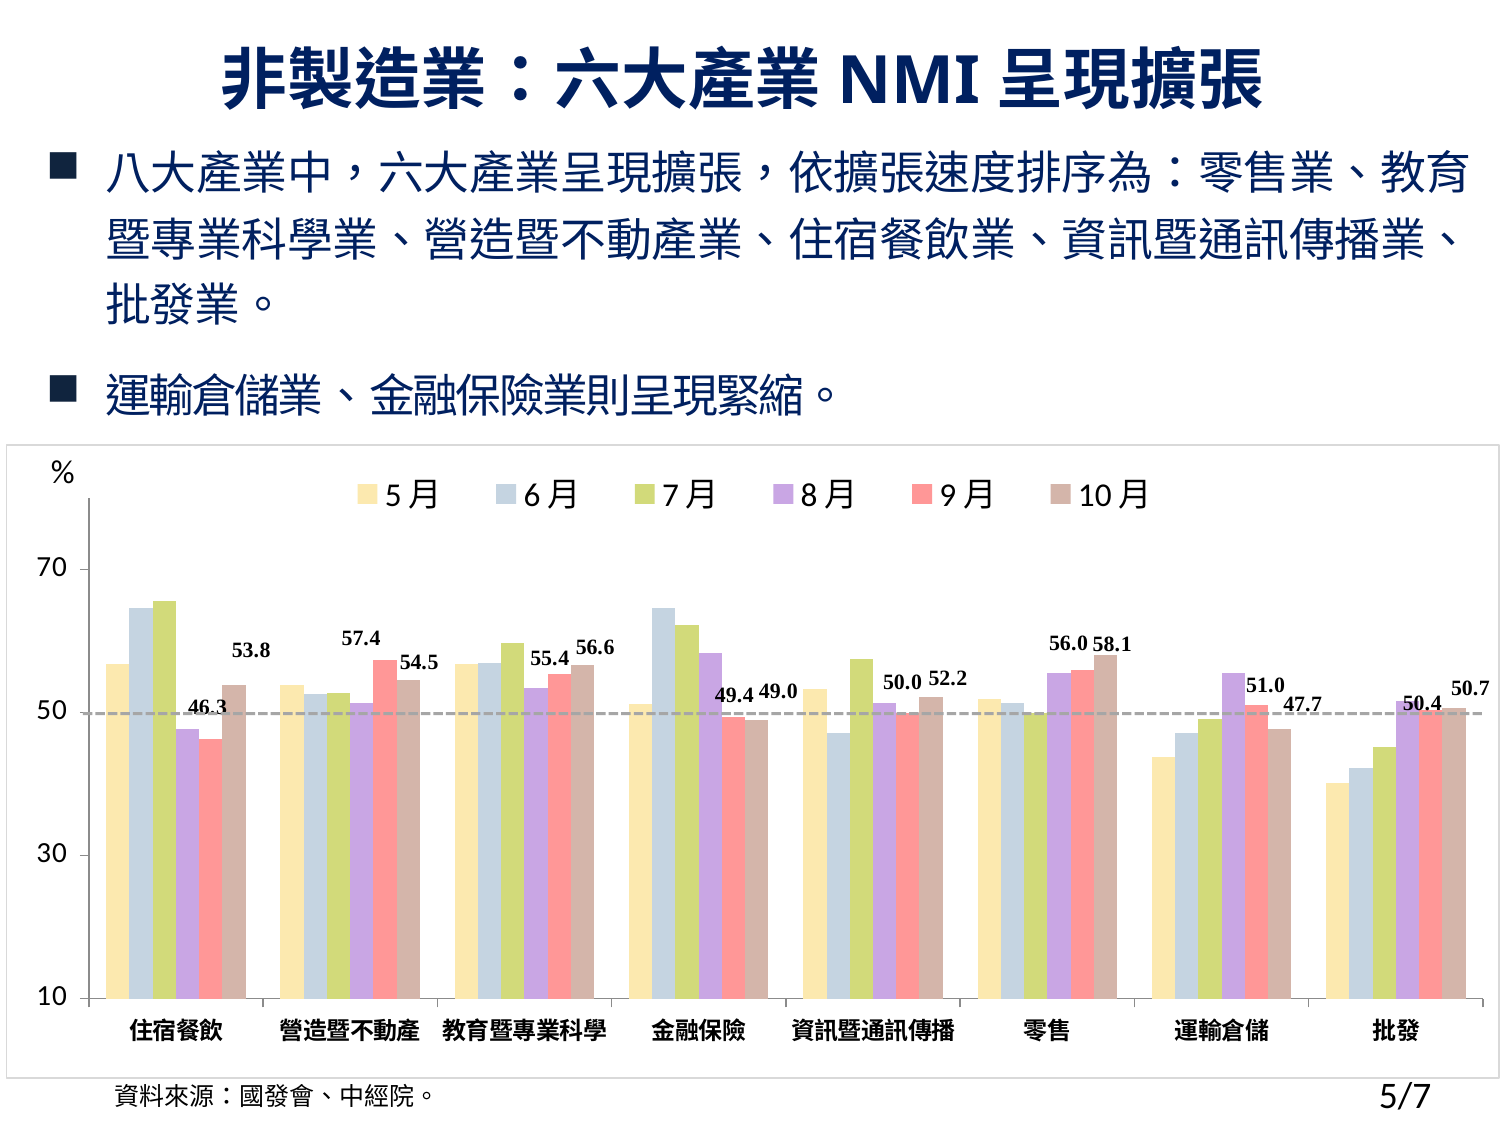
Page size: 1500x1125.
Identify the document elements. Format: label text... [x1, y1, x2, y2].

title 非製造業：六大產業NMI呈現擴張 [0, 0, 1500, 150]
text_box 八大產業中，六大產業呈現擴張，依擴張速度排序為：零售業、教育暨專業科學業、營造暨不動產業、住宿餐飲業、資訊暨通訊傳播業、批發業。 運輸倉儲業、金融保險業則呈現緊縮。 [1, 118, 1500, 426]
text_box % [36, 442, 131, 498]
chart [5, 444, 1500, 1079]
text_box 資料來源：國發會、中經院。 [100, 1079, 1500, 1118]
